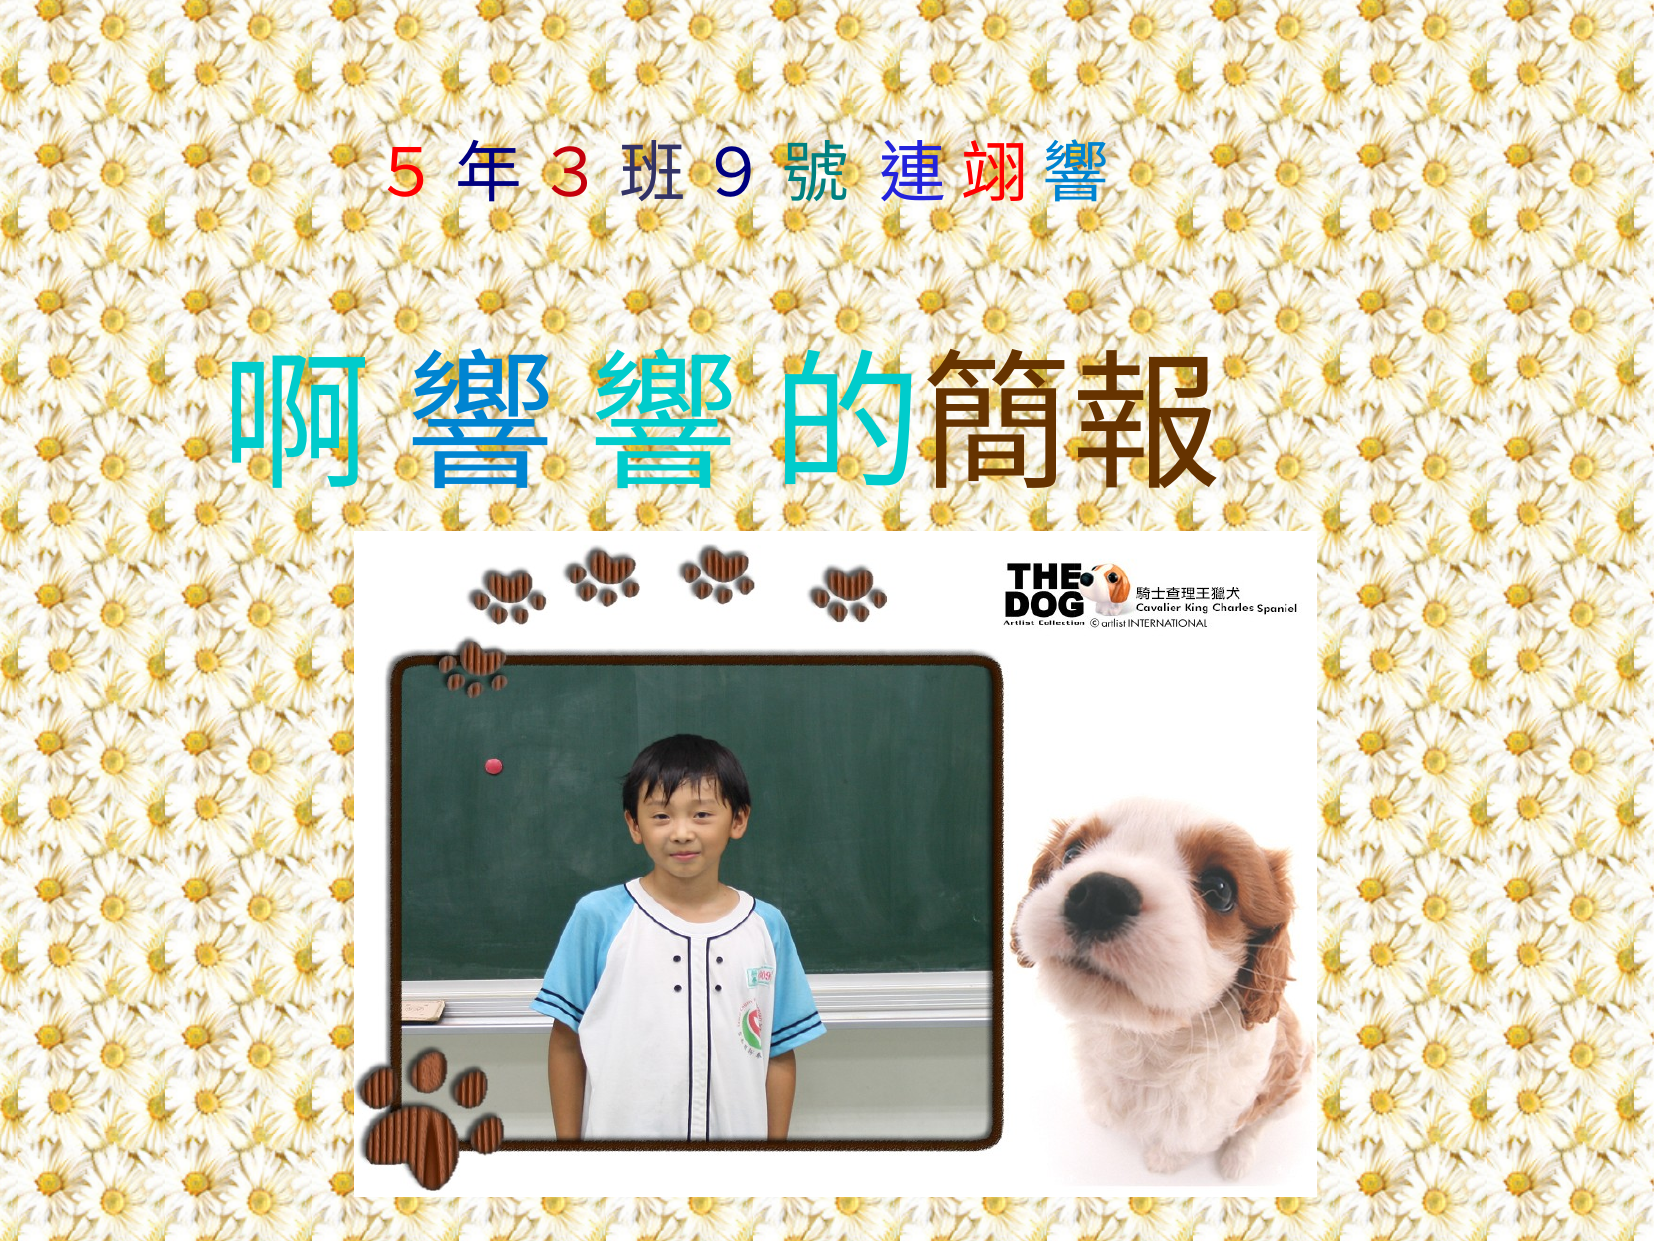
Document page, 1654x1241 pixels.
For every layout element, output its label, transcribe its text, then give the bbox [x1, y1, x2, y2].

picture [0, 0, 1654, 1241]
text_box 啊 響 響 的簡報 [206, 295, 1388, 491]
text_box ５ 年 ３ 班 ９ 號 連 翊 響 [324, 111, 1625, 207]
